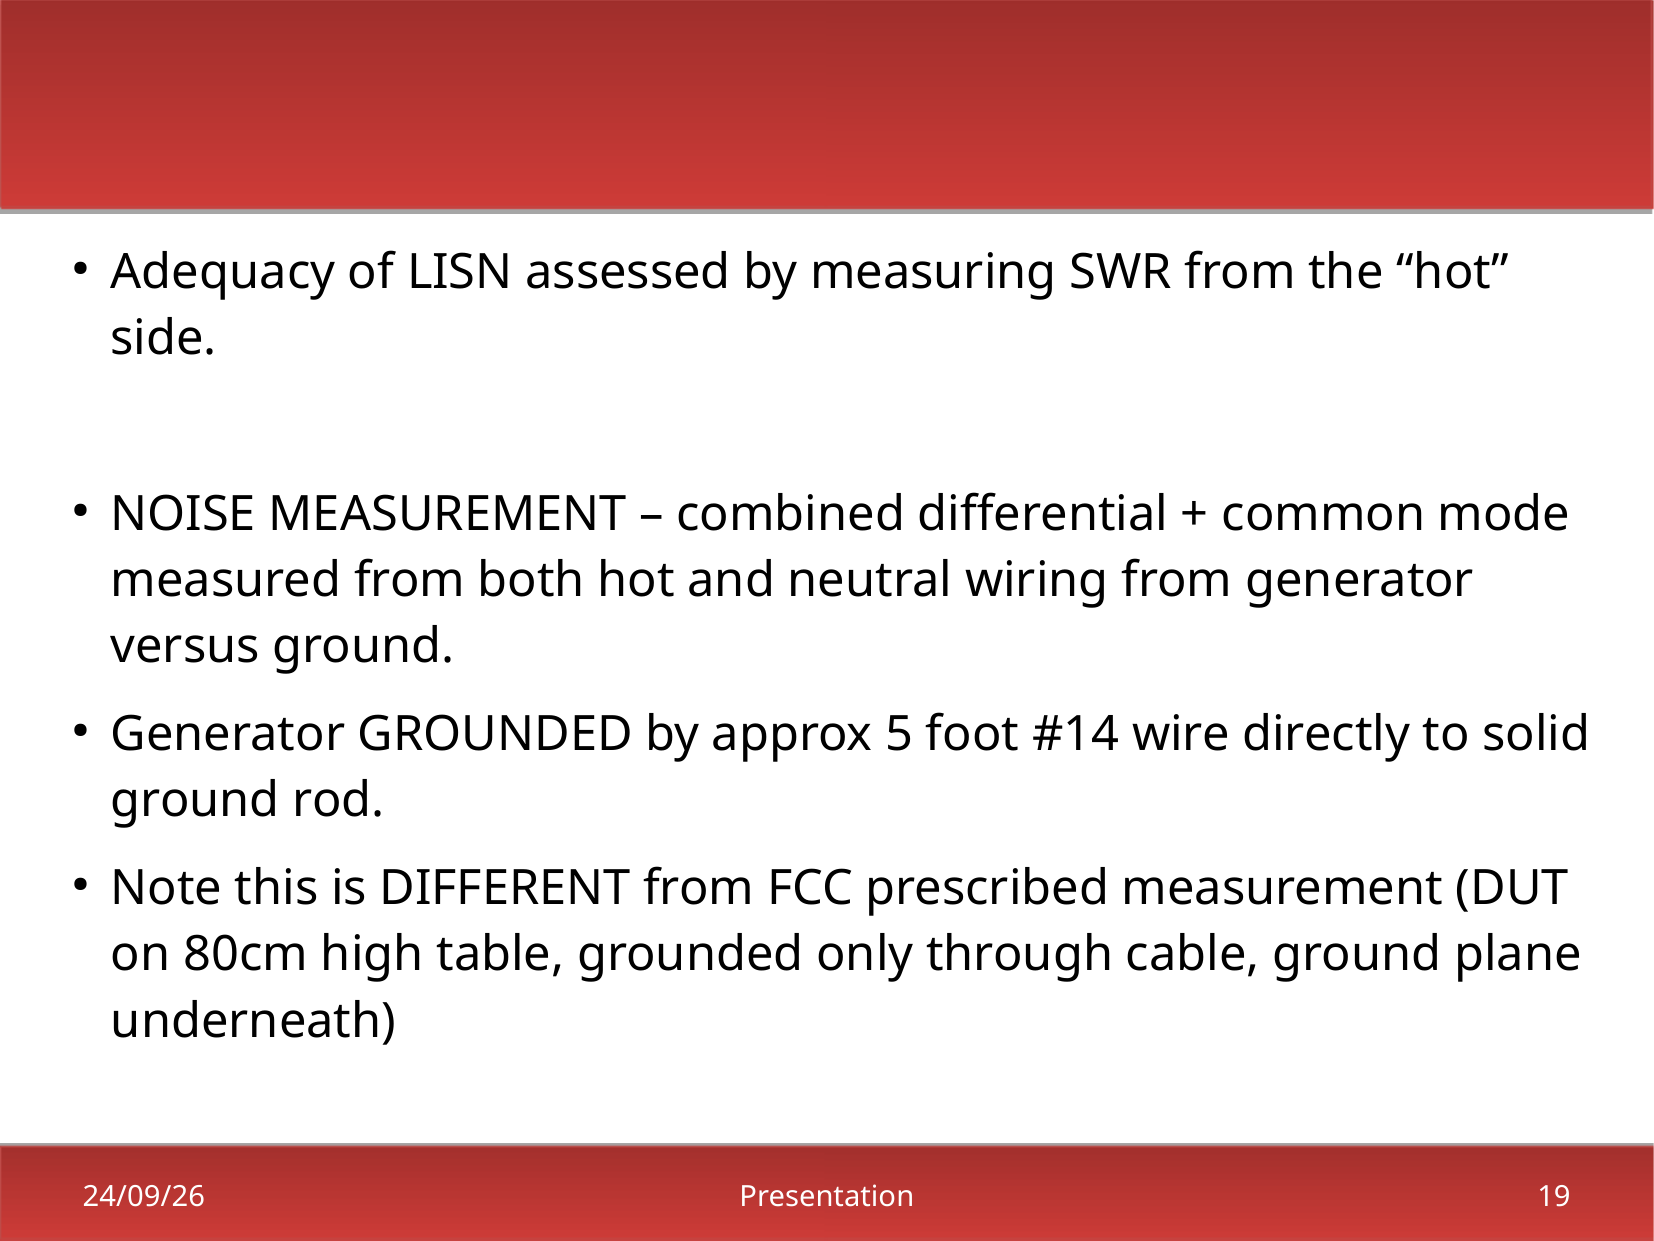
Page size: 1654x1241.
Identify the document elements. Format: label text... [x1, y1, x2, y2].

picture [0, 1143, 1654, 1241]
list Adequacy of LISN assessed by measuring SWR from the “hot” side. NOISE MEASUREMENT – combined differential + common mode measured from both hot and neutral wiring from generator versus ground. Generator GROUNDED by approx 5 foot #14 wire directly to solid ground rod. Note this is DIFFERENT from FCC prescribed measurement (DUT on 80cm high table, grounded only through cable, ground plane underneath) [59, 236, 1595, 1055]
picture [0, 0, 1654, 214]
